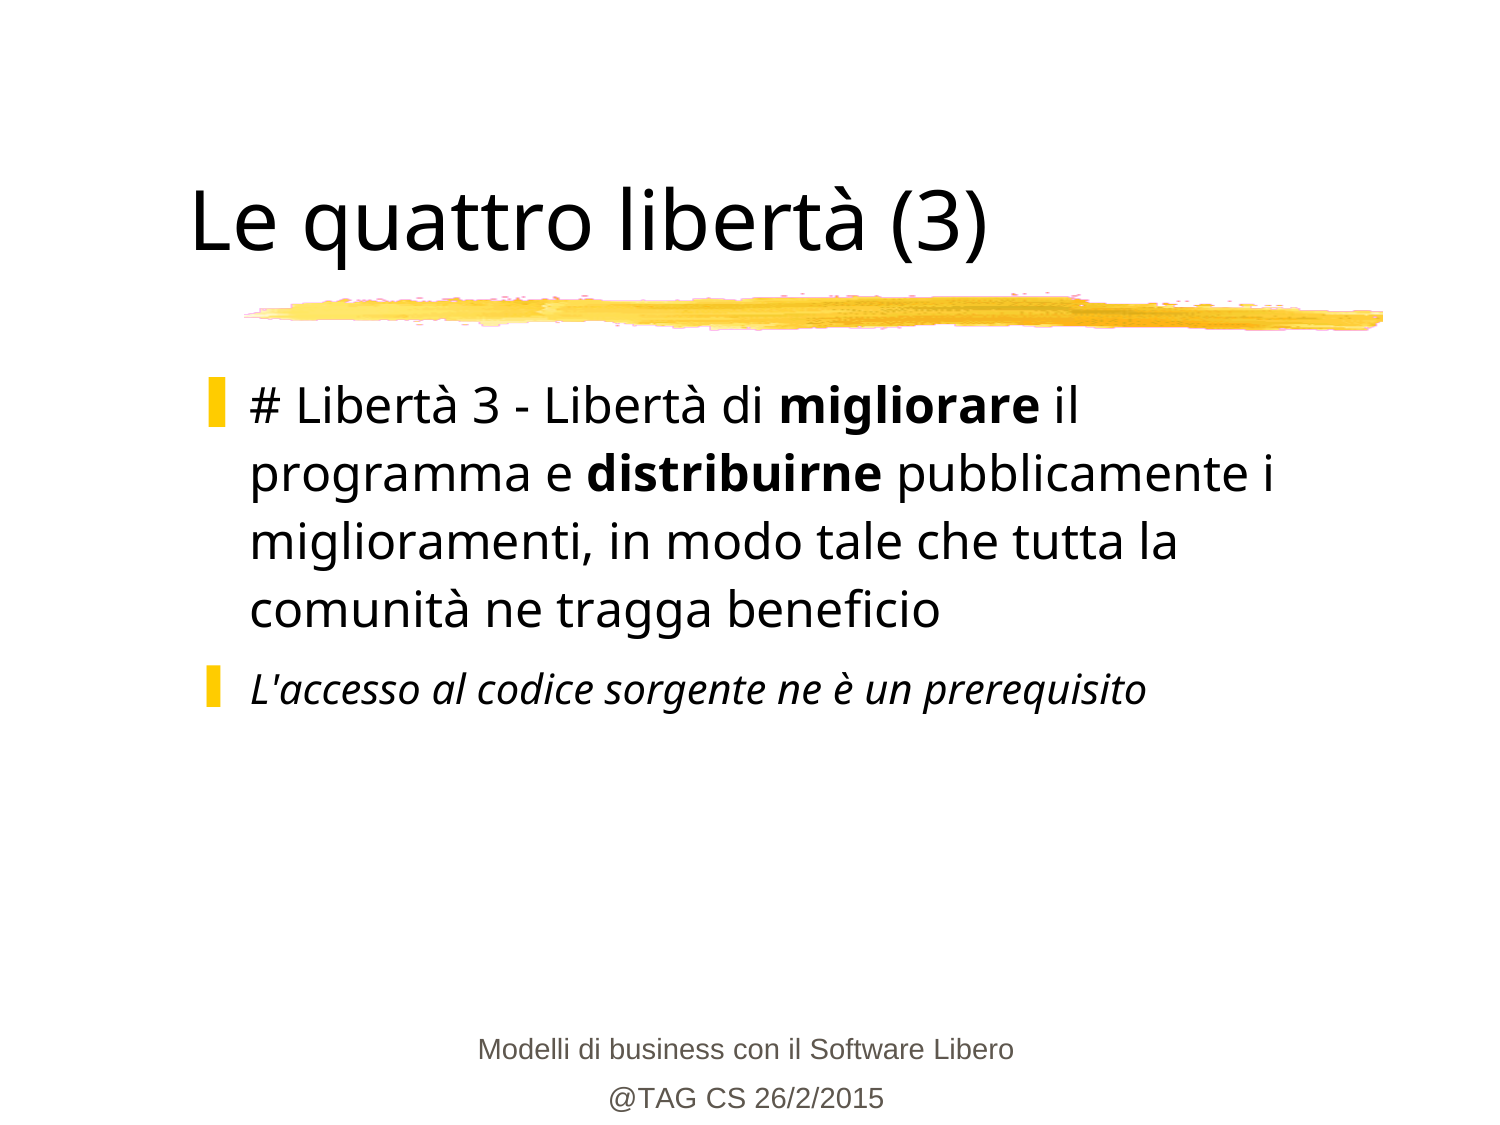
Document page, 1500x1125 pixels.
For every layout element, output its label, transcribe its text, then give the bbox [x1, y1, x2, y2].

title Le quattro libertà (3) [174, 147, 1330, 296]
list # Libertà 3 - Libertà di migliorare il programma e distribuirne pubblicamente i miglioramenti, in modo tale che tutta la comunità ne tragga beneficio L'accesso al codice sorgente ne è un prerequisito [181, 362, 1312, 904]
picture [244, 288, 1383, 339]
